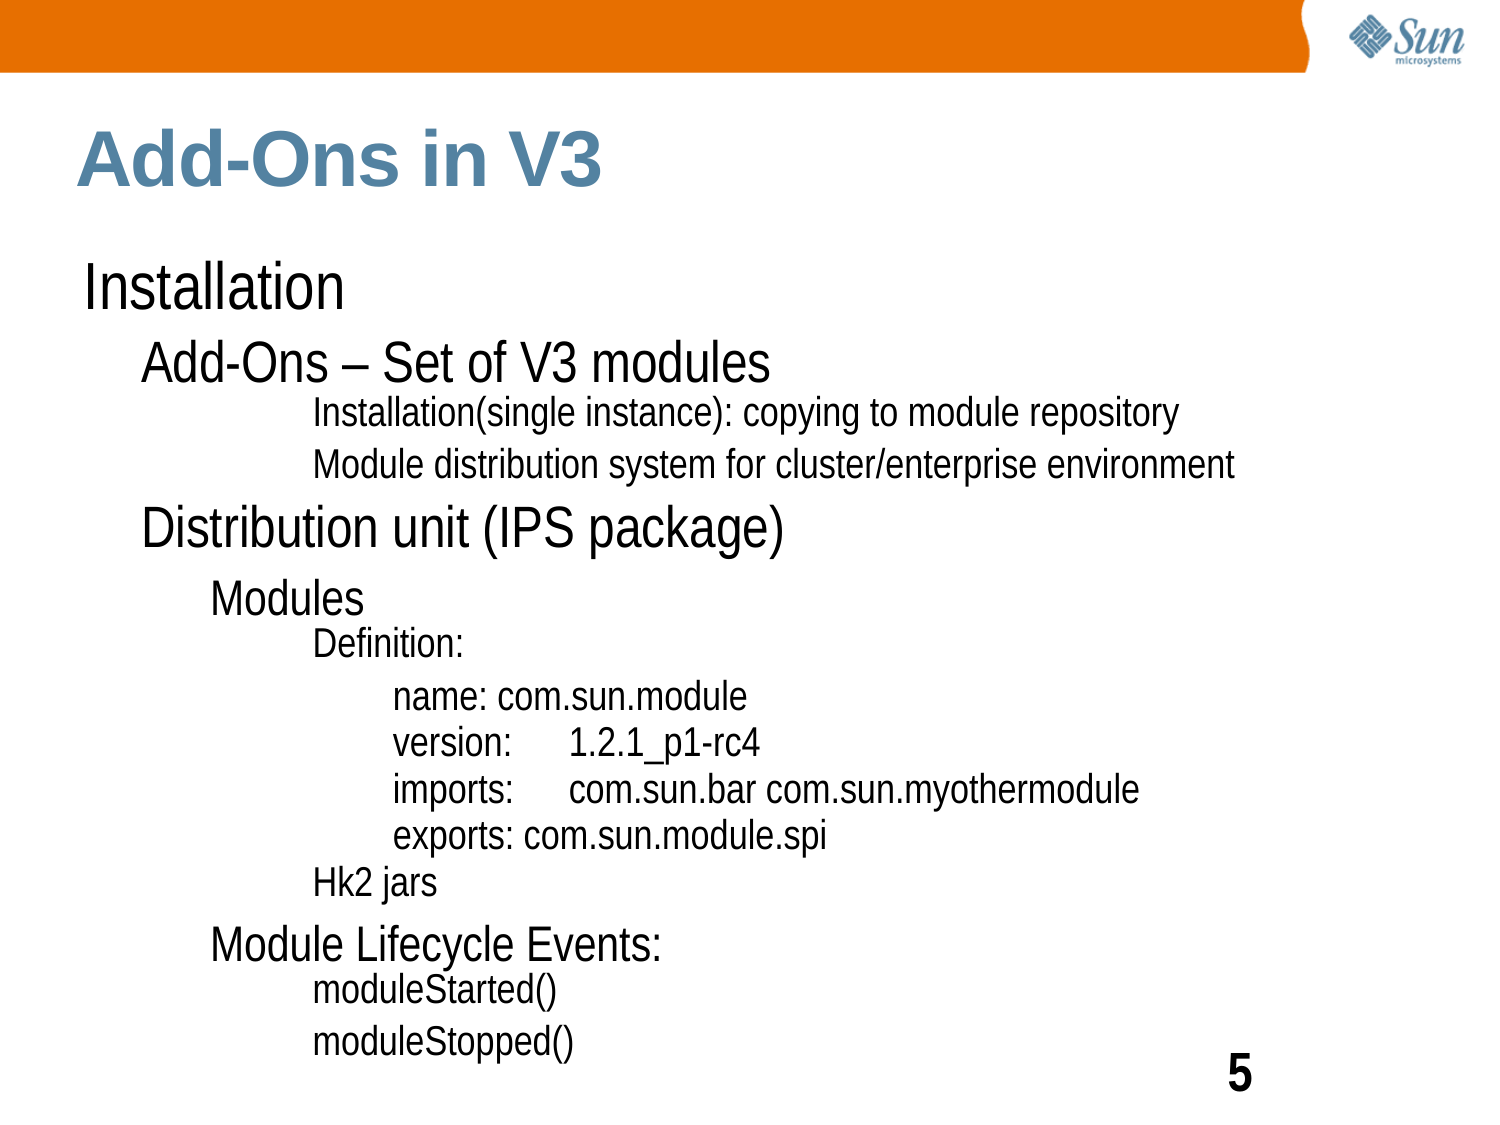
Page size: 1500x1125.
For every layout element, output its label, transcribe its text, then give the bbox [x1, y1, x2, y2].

picture [0, 0, 1500, 75]
list Installation Add-Ons – Set of V3 modules Installation(single instance): copying to module repository Module distribution system for cluster/enterprise environment Distribution unit (IPS package) Modules Definition: name: com.sun.module version: 1.2.1_p1-rc4 imports: com.sun.bar com.sun.myothermodule exports: com.sun.module.spi Hk2 jars Module Lifecycle Events: moduleStarted() moduleStopped() [64, 257, 1402, 1068]
title Add-Ons in V3 [75, 122, 1438, 227]
